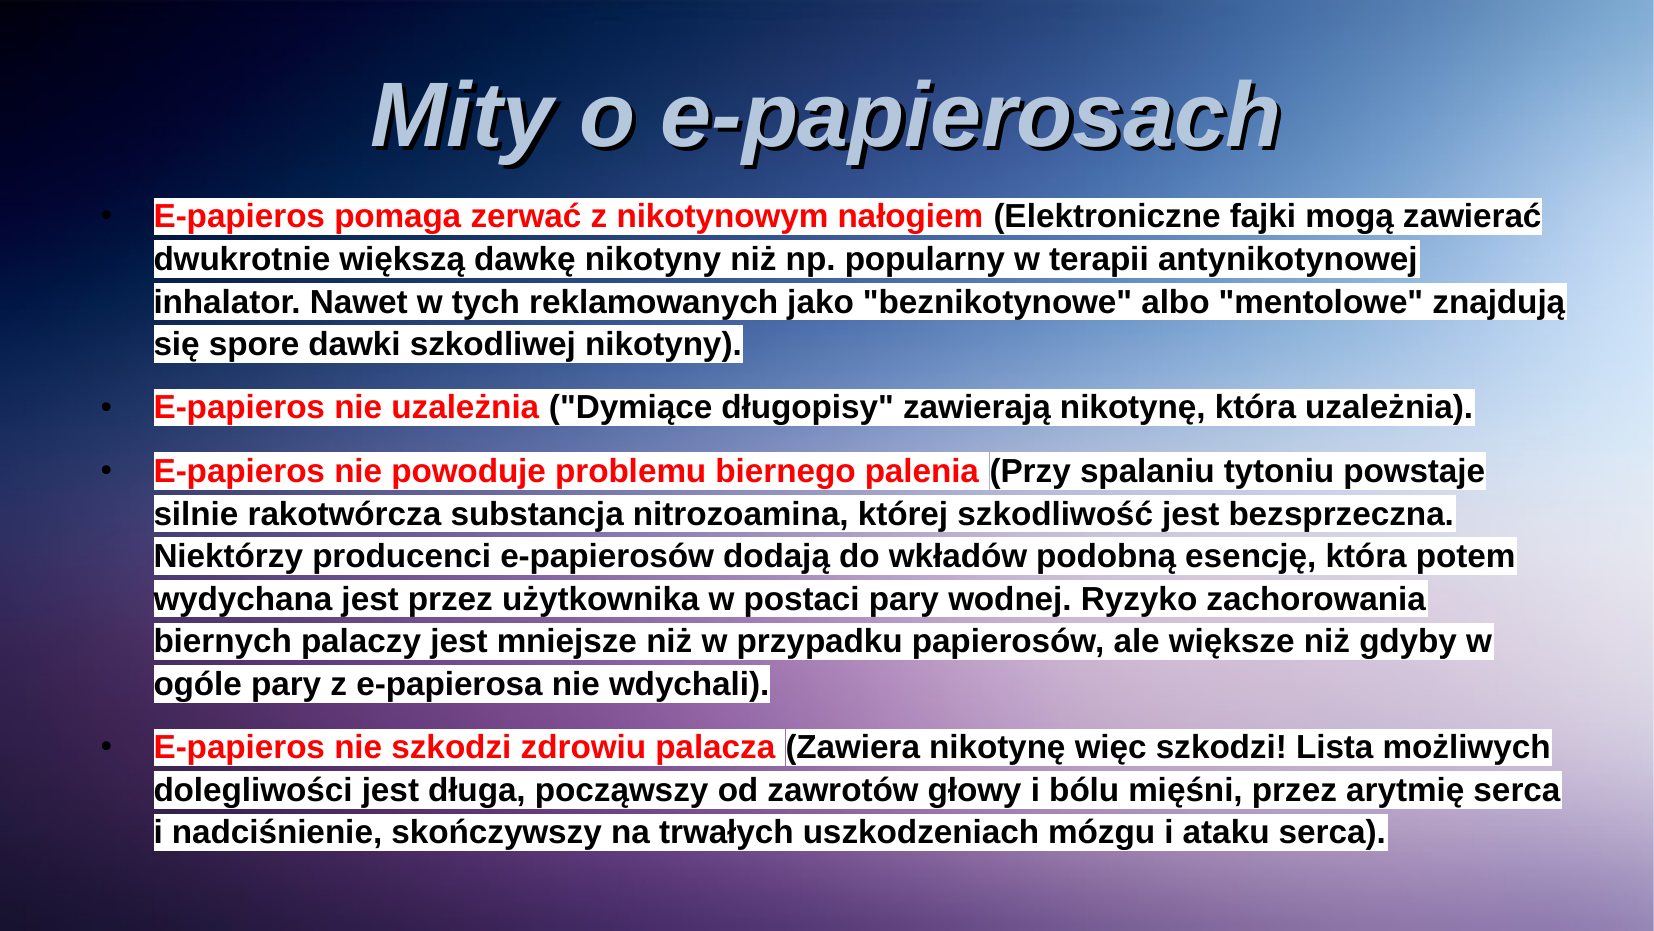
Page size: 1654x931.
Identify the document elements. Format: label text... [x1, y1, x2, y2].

list E-papieros pomaga zerwać z nikotynowym nałogiem (Elektroniczne fajki mogą zawierać dwukrotnie większą dawkę nikotyny niż np. popularny w terapii antynikotynowej inhalator. Nawet w tych reklamowanych jako "beznikotynowe" albo "mentolowe" znajdują się spore dawki szkodliwej nikotyny). E-papieros nie uzależnia ("Dymiące długopisy" zawierają nikotynę, która uzależnia). E-papieros nie powoduje problemu biernego palenia (Przy spalaniu tytoniu powstaje silnie rakotwórcza substancja nitrozoamina, której szkodliwość jest bezsprzeczna. Niektórzy producenci e-papierosów dodają do wkładów podobną esencję, która potem wydychana jest przez użytkownika w postaci pary wodnej. Ryzyko zachorowania biernych palaczy jest mniejsze niż w przypadku papierosów, ale większe niż gdyby w ogóle pary z e-papierosa nie wdychali). E-papieros nie szkodzi zdrowiu palacza (Zawiera nikotynę więc szkodzi! Lista możliwych dolegliwości jest długa, począwszy od zawrotów głowy i bólu mięśni, przez arytmię serca i nadciśnienie, skończywszy na trwałych uszkodzeniach mózgu i ataku serca). [82, 192, 1571, 922]
title Mity o e-papierosach [82, 37, 1571, 192]
picture [0, 0, 1654, 931]
